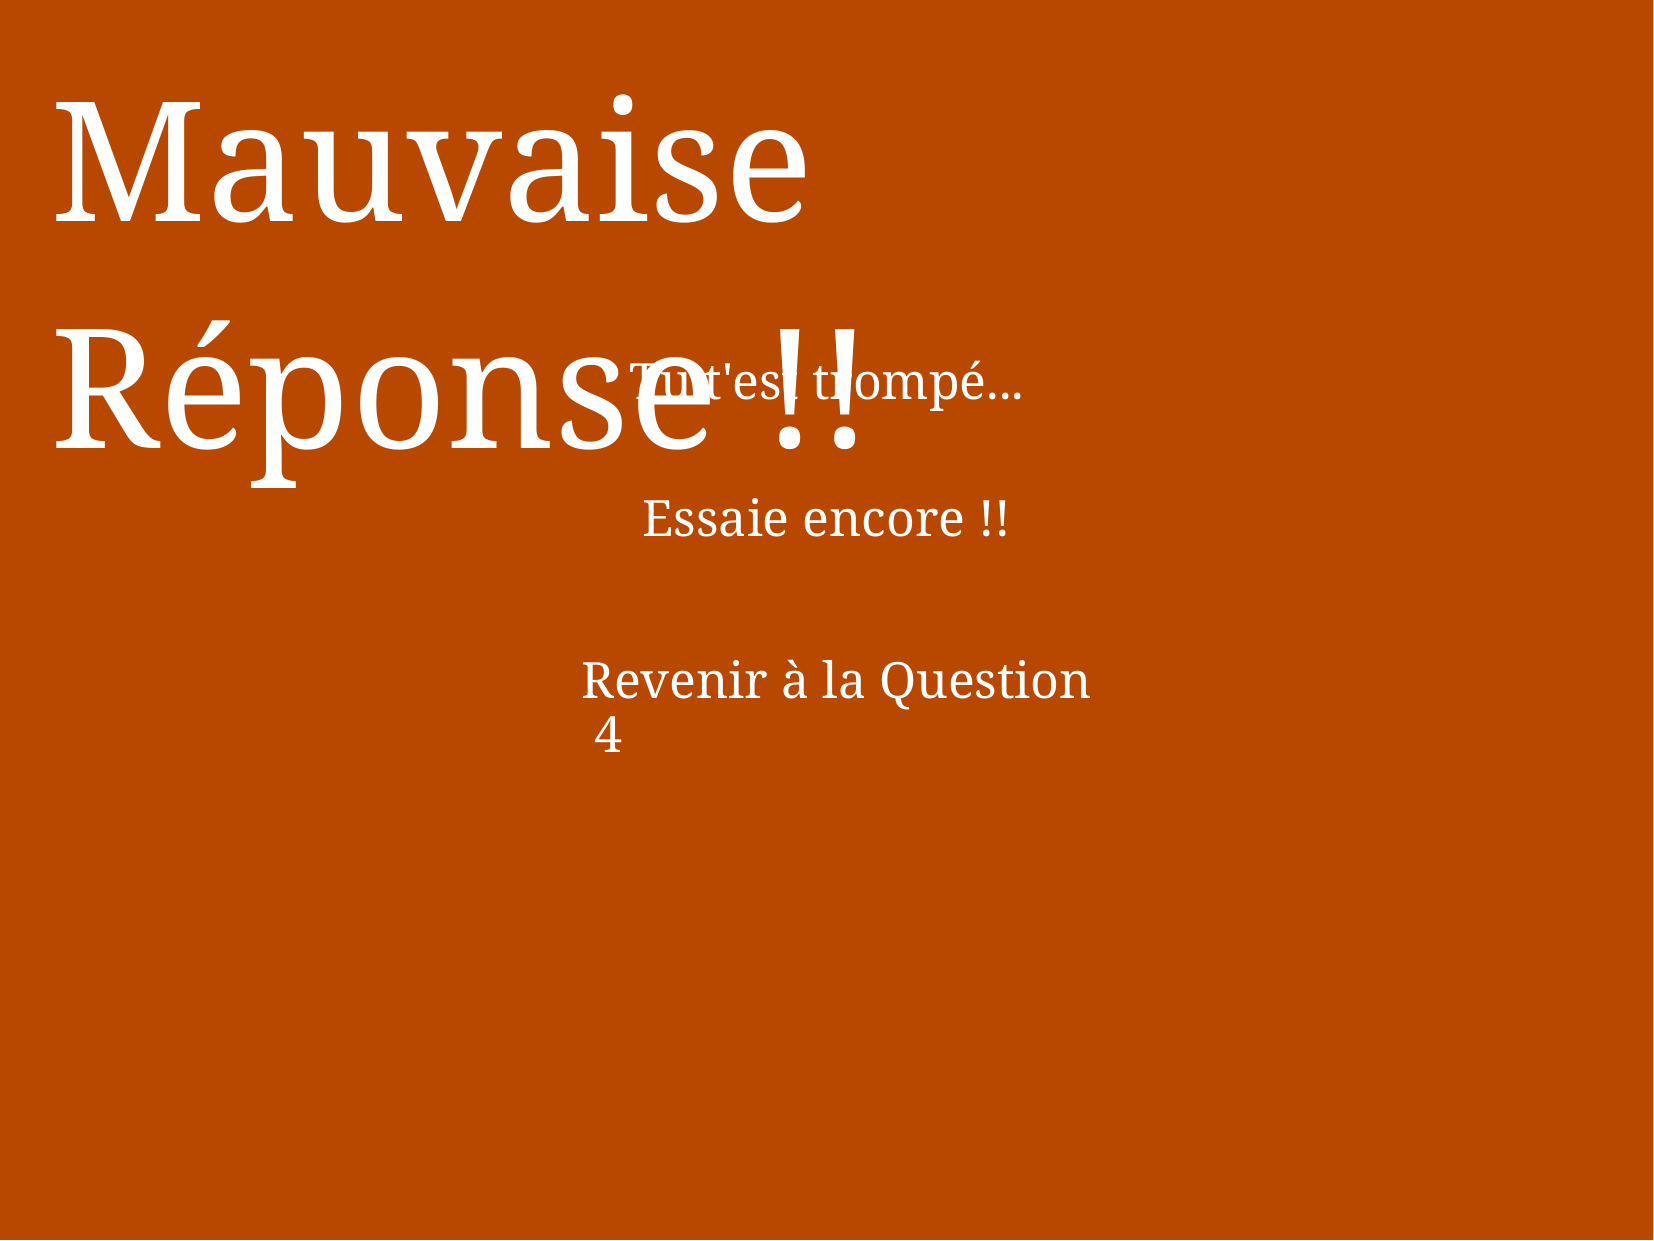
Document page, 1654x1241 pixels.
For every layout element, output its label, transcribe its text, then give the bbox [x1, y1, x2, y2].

text_box Tu t'est trompé... Essaie encore !! [342, 339, 1312, 556]
text_box Revenir à la Question 4 [566, 637, 1110, 720]
text_box Mauvaise Réponse !! [35, 35, 1595, 276]
